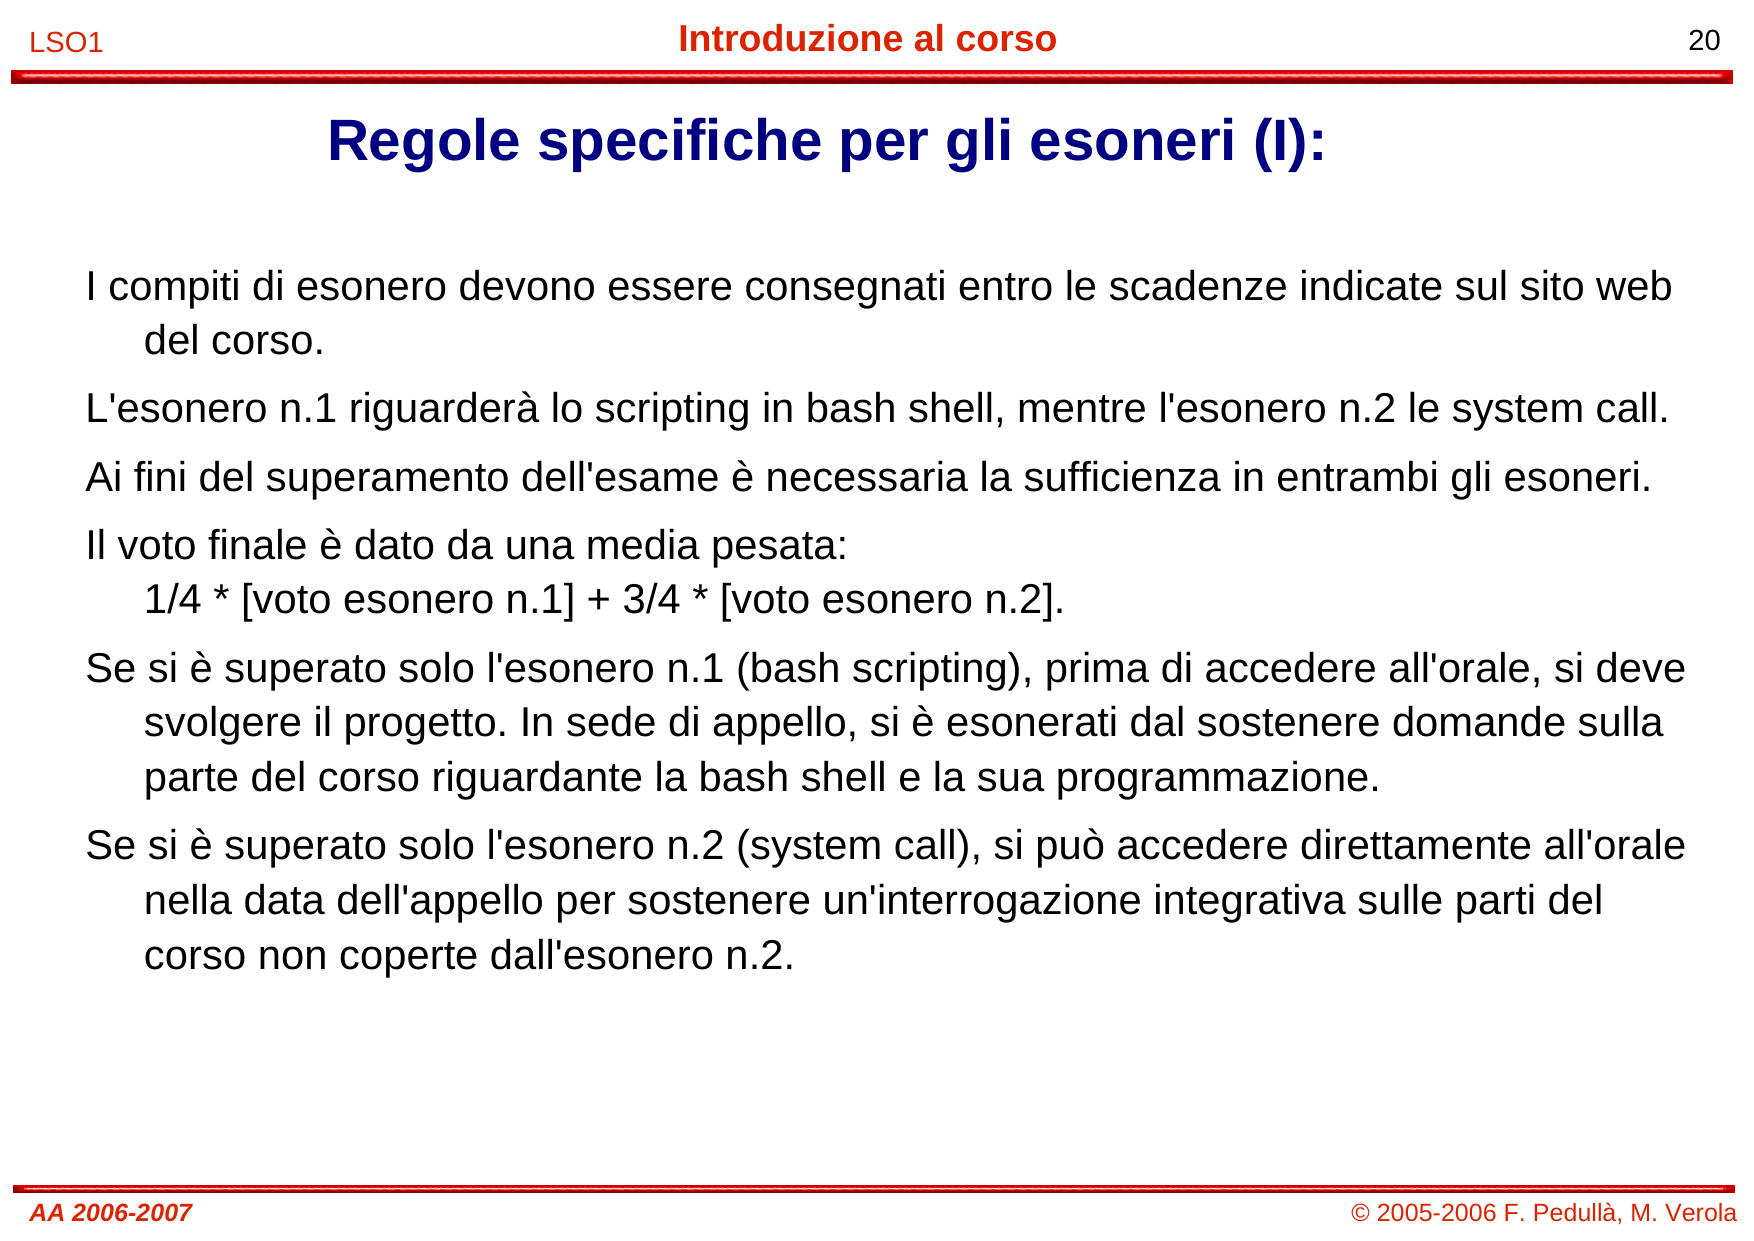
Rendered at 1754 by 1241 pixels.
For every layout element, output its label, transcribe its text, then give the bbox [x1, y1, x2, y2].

list I compiti di esonero devono essere consegnati entro le scadenze indicate sul sito web del corso. L'esonero n.1 riguarderà lo scripting in bash shell, mentre l'esonero n.2 le system call. Ai fini del superamento dell'esame è necessaria la sufficienza in entrambi gli esoneri. Il voto finale è dato da una media pesata: 1/4 * [voto esonero n.1] + 3/4 * [voto esonero n.2]. Se si è superato solo l'esonero n.1 (bash scripting), prima di accedere all'orale, si deve svolgere il progetto. In sede di appello, si è esonerati dal sostenere domande sulla parte del corso riguardante la bash shell e la sua programmazione. Se si è superato solo l'esonero n.2 (system call), si può accedere direttamente all'orale nella data dell'appello per sostenere un'interrogazione integrativa sulle parti del corso non coperte dall'esonero n.2. [82, 180, 1694, 1088]
picture [13, 1185, 1735, 1193]
picture [11, 70, 1733, 84]
text_box Regole specifiche per gli esoneri (I): [285, 104, 1371, 193]
